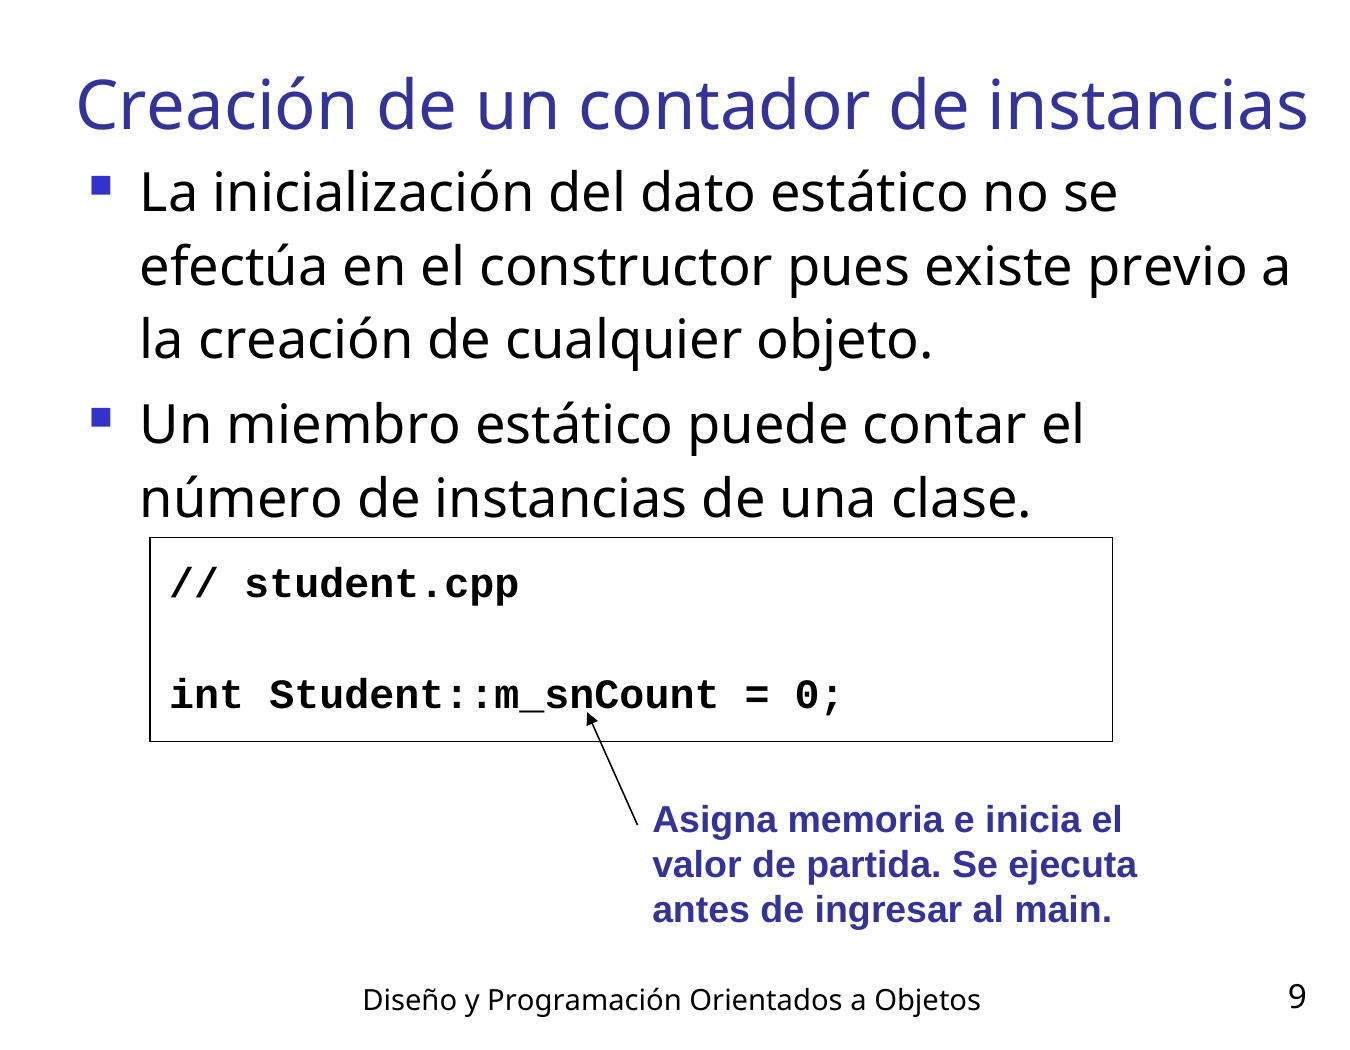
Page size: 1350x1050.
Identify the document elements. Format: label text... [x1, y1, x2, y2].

text_box Asigna memoria e inicia el valor de partida. Se ejecuta antes de ingresar al main. [637, 853, 1163, 938]
title Creación de un contador de instancias [75, 23, 1319, 175]
list La inicialización del dato estático no se efectúa en el constructor pues existe previo a la creación de cualquier objeto. Un miembro estático puede contar el número de instancias de una clase. [75, 146, 1316, 853]
